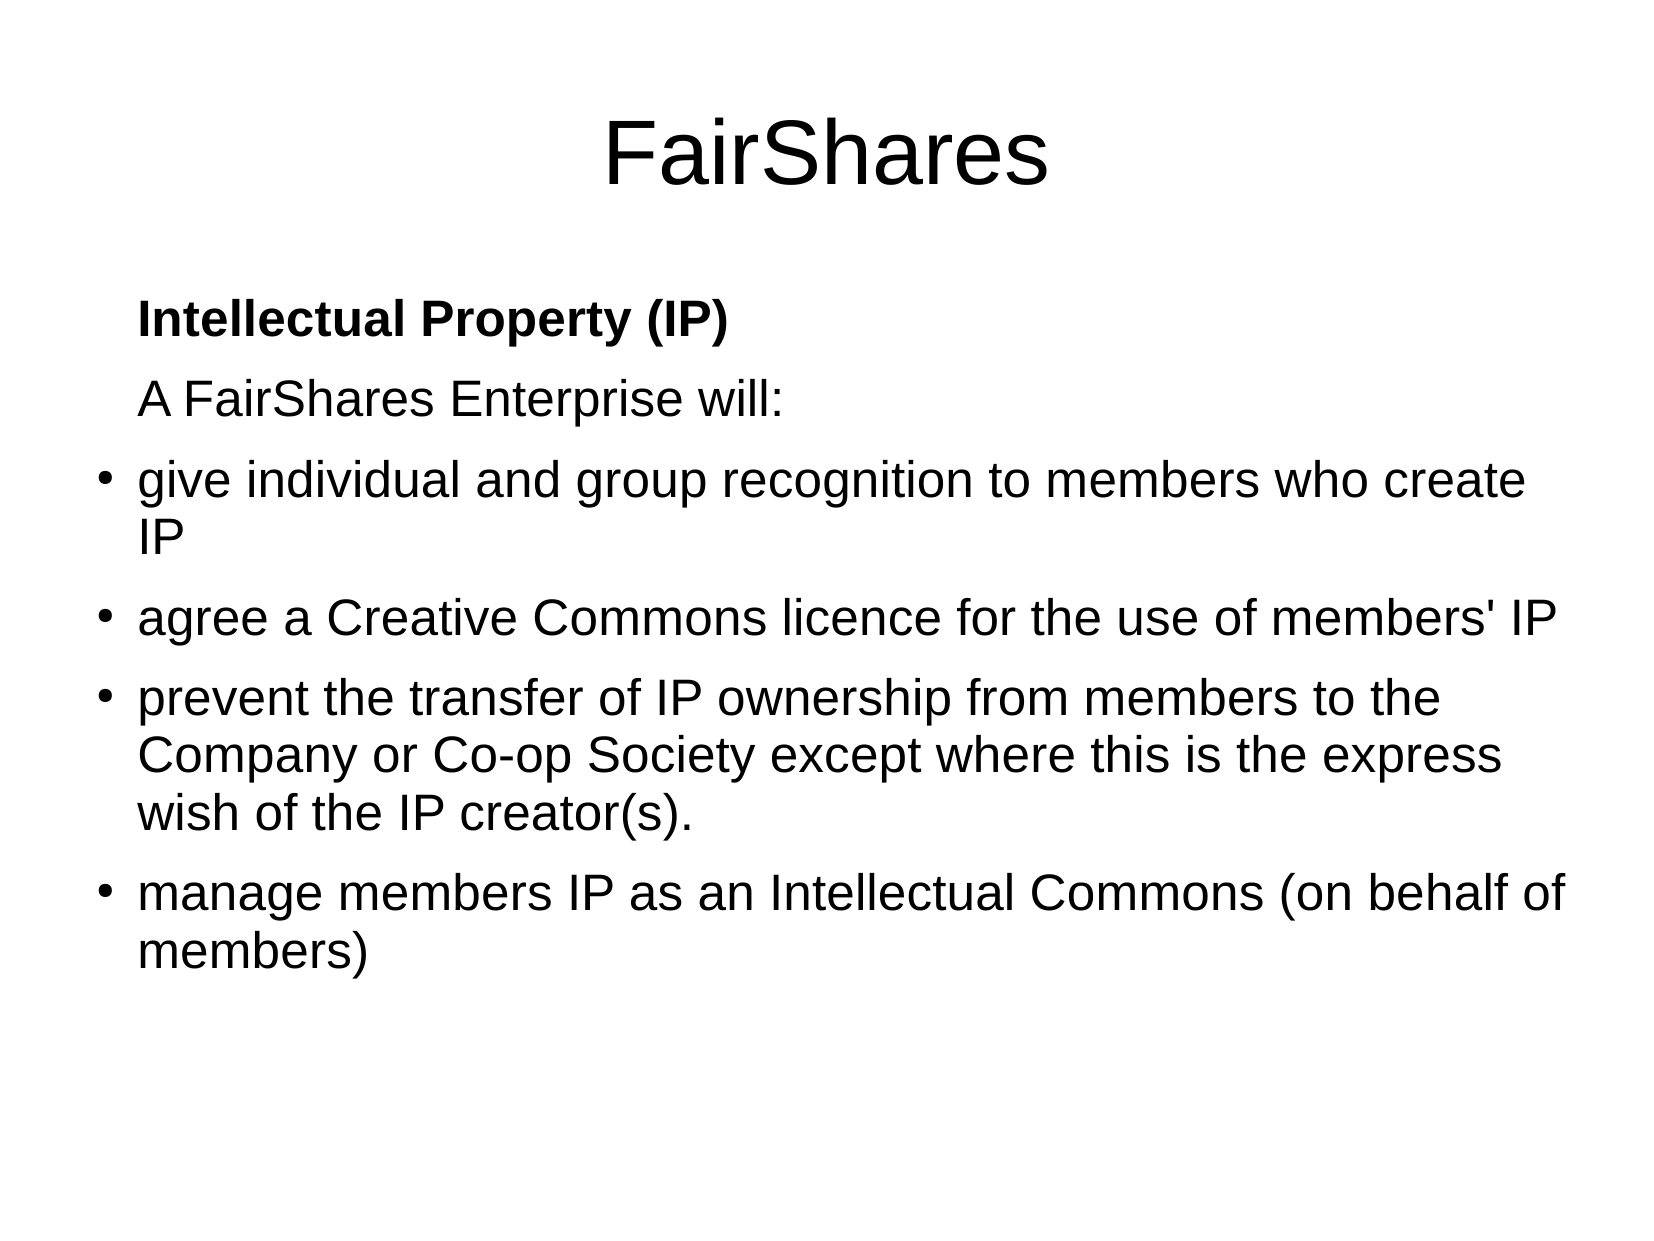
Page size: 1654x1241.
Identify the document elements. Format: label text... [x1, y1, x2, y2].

list Intellectual Property (IP) A FairShares Enterprise will: give individual and group recognition to members who create IP agree a Creative Commons licence for the use of members' IP prevent the transfer of IP ownership from members to the Company or Co-op Society except where this is the express wish of the IP creator(s). manage members IP as an Intellectual Commons (on behalf of members) [82, 290, 1571, 1010]
title FairShares [82, 49, 1571, 257]
